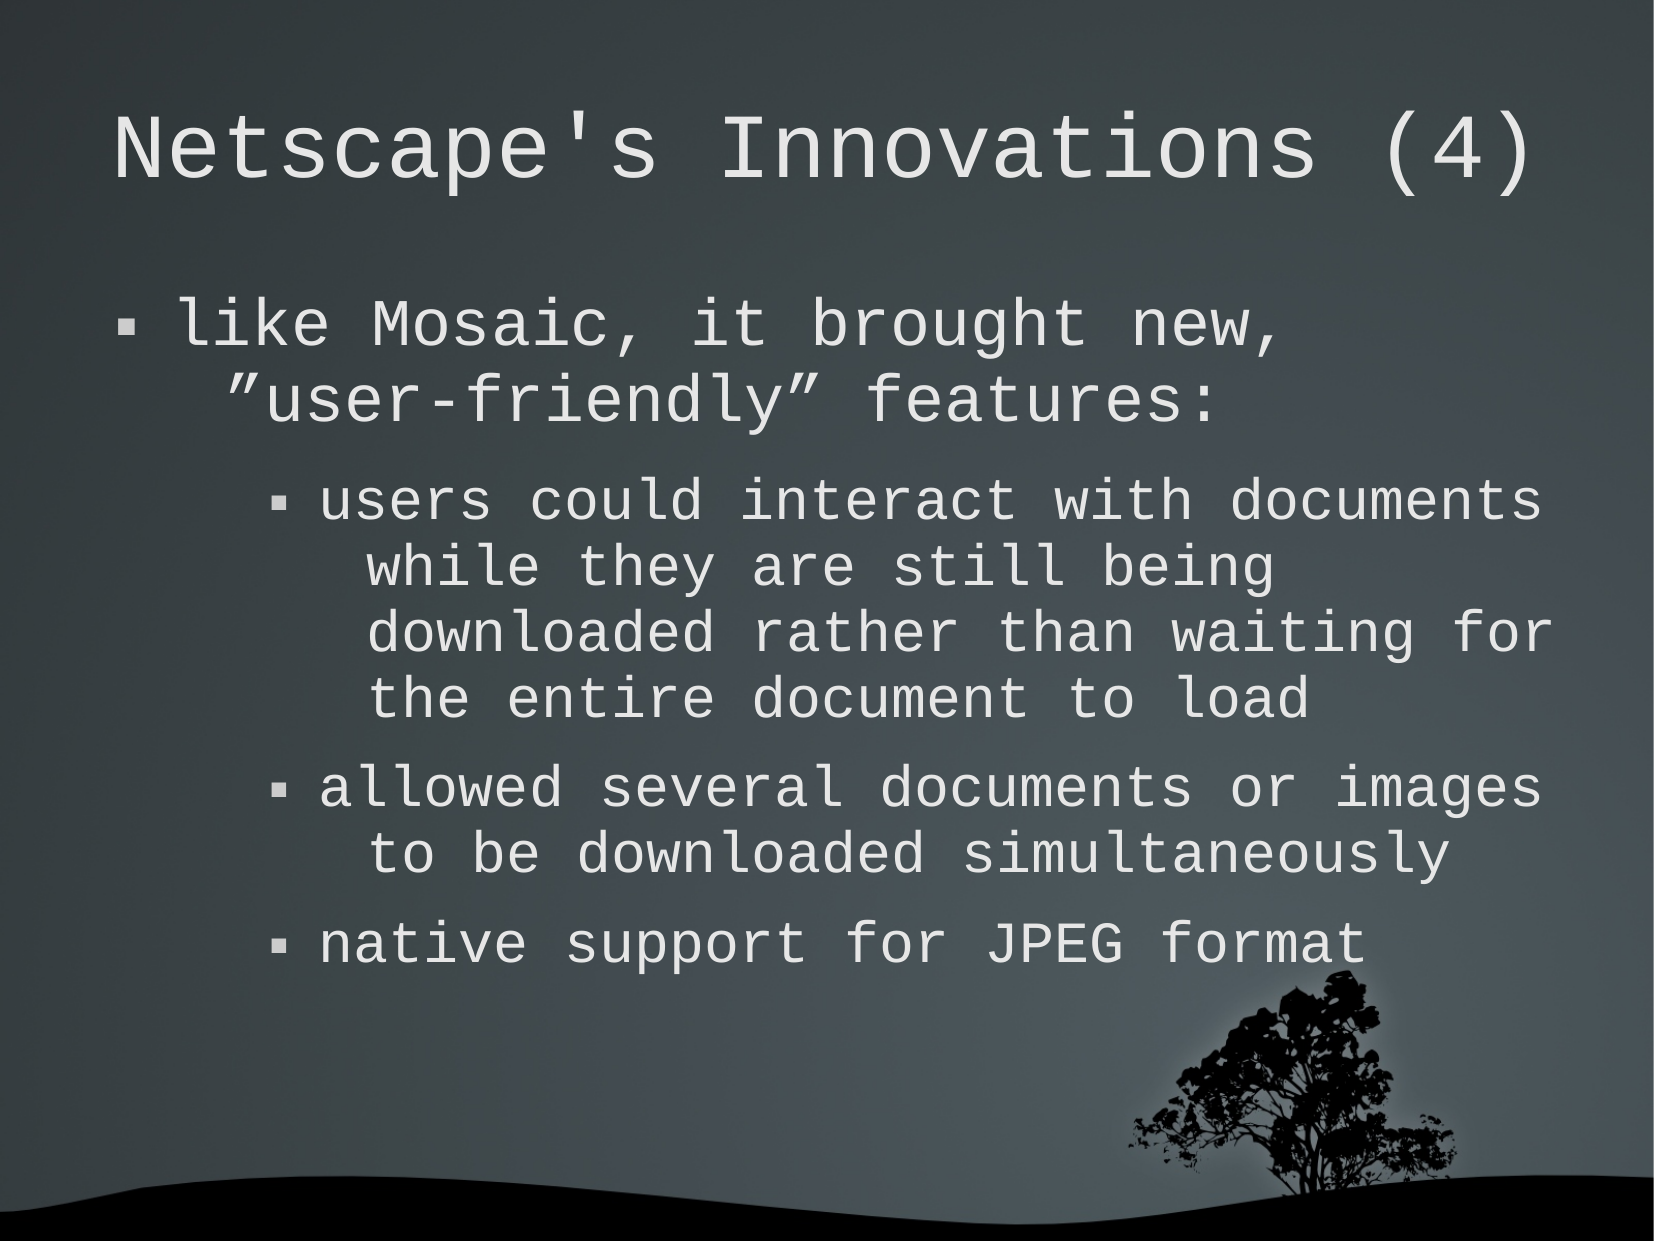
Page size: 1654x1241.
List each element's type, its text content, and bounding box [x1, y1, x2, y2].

picture [0, 0, 1654, 1241]
title Netscape's Innovations (4) [82, 56, 1571, 250]
list like Mosaic, it brought new, ”user-friendly” features: users could interact with documents while they are still being downloaded rather than waiting for the entire document to load allowed several documents or images to be downloaded simultaneously native support for JPEG format [82, 290, 1571, 1094]
